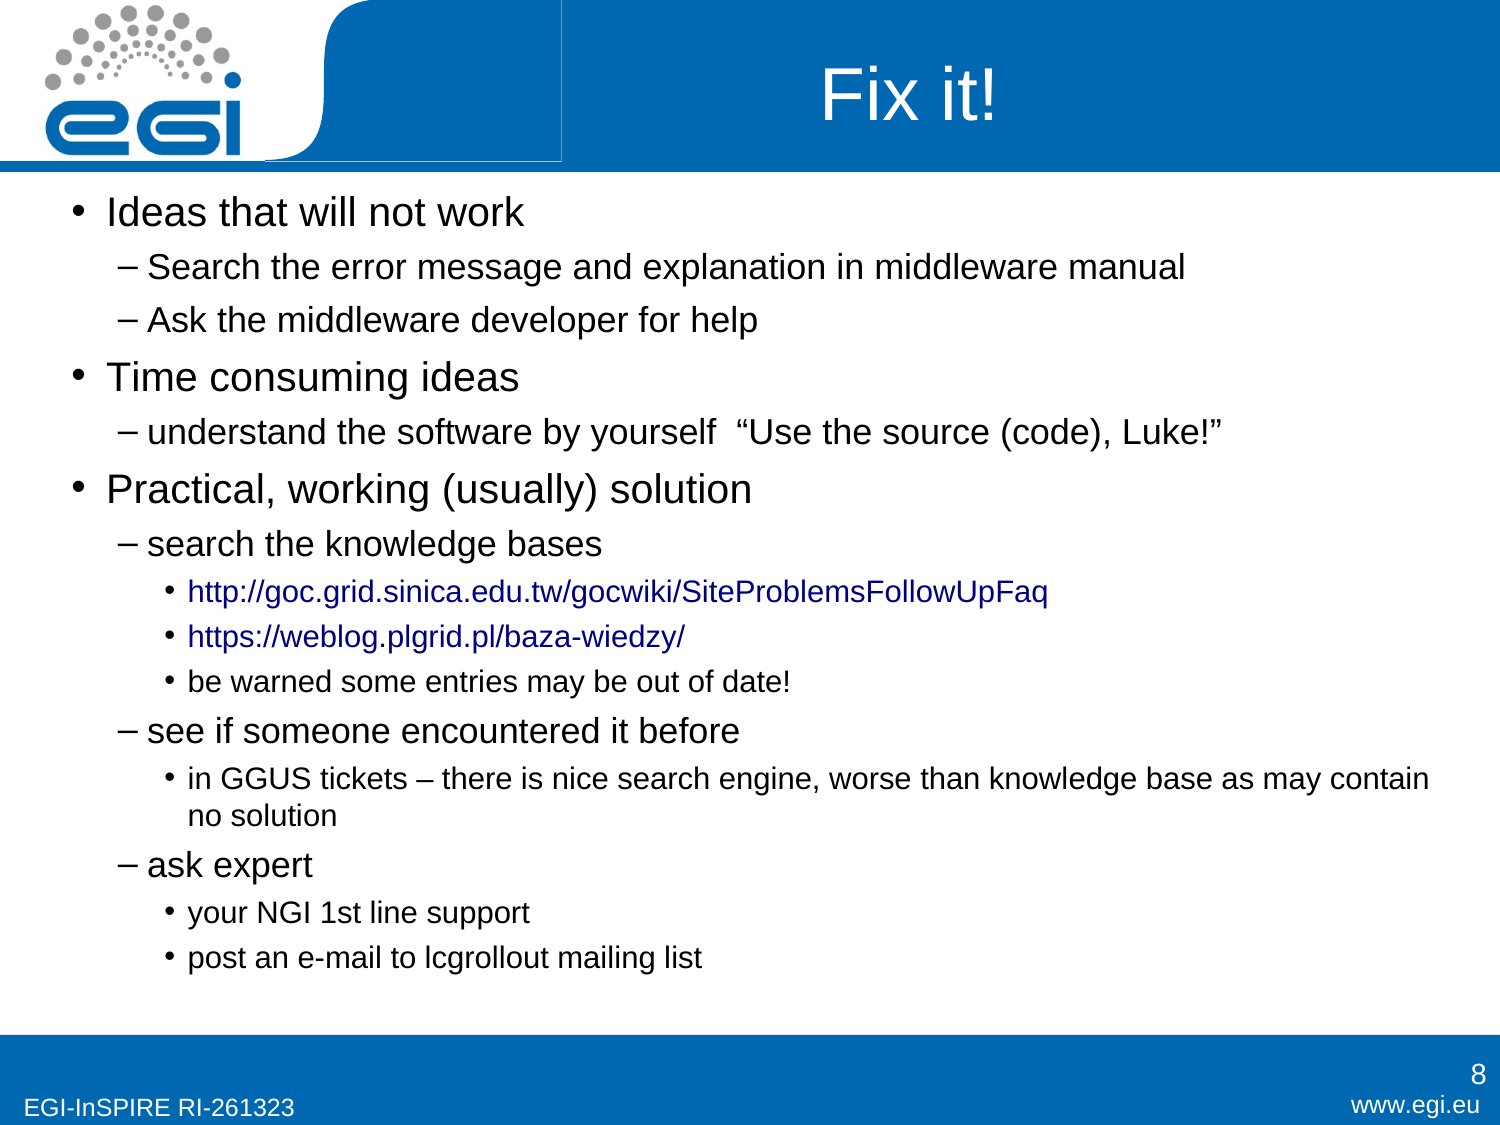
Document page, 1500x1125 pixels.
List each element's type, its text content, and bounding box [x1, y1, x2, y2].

list Ideas that will not work Search the error message and explanation in middleware manual Ask the middleware developer for help Time consuming ideas understand the software by yourself “Use the source (code), Luke!” Practical, working (usually) solution search the knowledge bases http://goc.grid.sinica.edu.tw/gocwiki/SiteProblemsFollowUpFaq https://weblog.plgrid.pl/baza-wiedzy/ be warned some entries may be out of date! see if someone encountered it before in GGUS tickets – there is nice search engine, worse than knowledge base as may contain no solution ask expert your NGI 1st line support post an e-mail to lcgrollout mailing list [56, 177, 1466, 993]
picture [0, 0, 265, 161]
title Fix it! [348, 0, 1471, 216]
